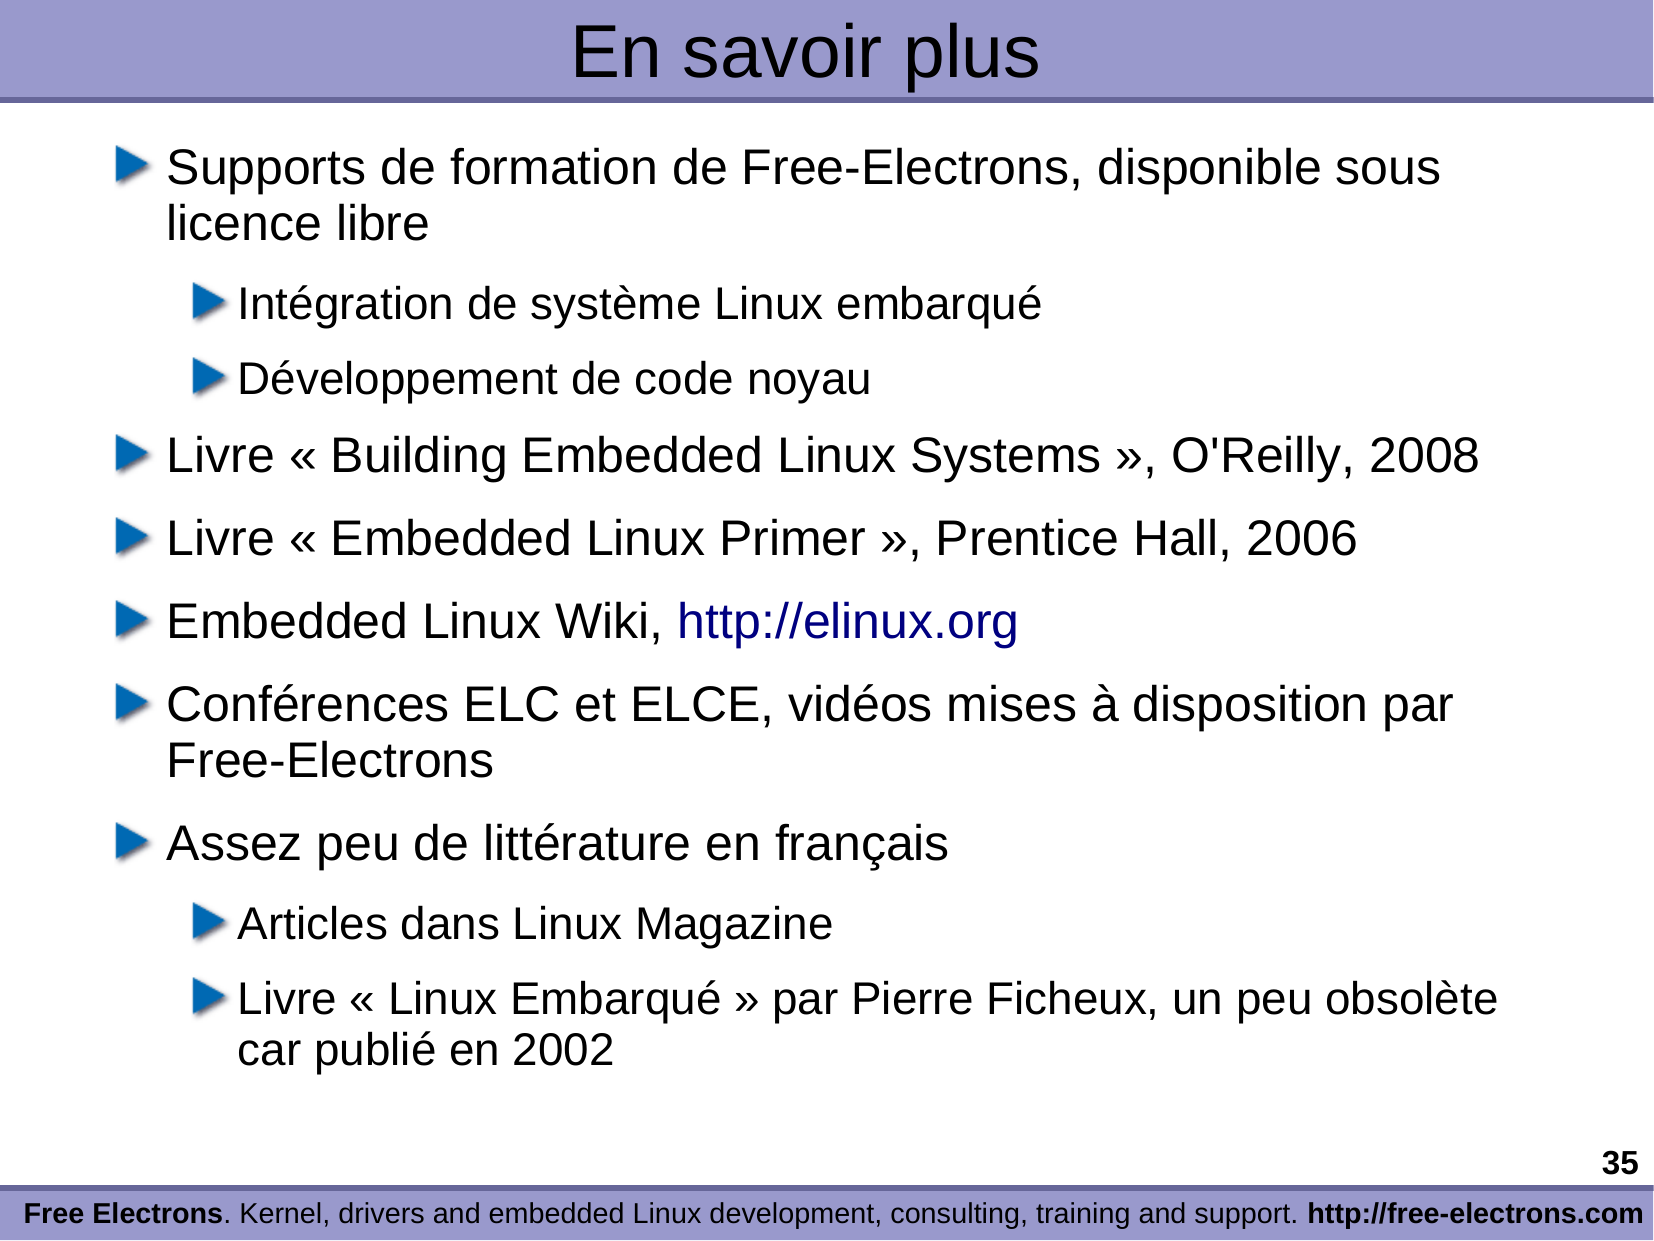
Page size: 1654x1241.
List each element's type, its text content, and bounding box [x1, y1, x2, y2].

title En savoir plus [60, 4, 1551, 98]
list Supports de formation de Free-Electrons, disponible sous licence libre Intégration de système Linux embarqué Développement de code noyau Livre « Building Embedded Linux Systems », O'Reilly, 2008 Livre « Embedded Linux Primer », Prentice Hall, 2006 Embedded Linux Wiki, http://elinux.org Conférences ELC et ELCE, vidéos mises à disposition par Free-Electrons Assez peu de littérature en français Articles dans Linux Magazine Livre « Linux Embarqué » par Pierre Ficheux, un peu obsolète car publié en 2002 [96, 139, 1509, 1155]
